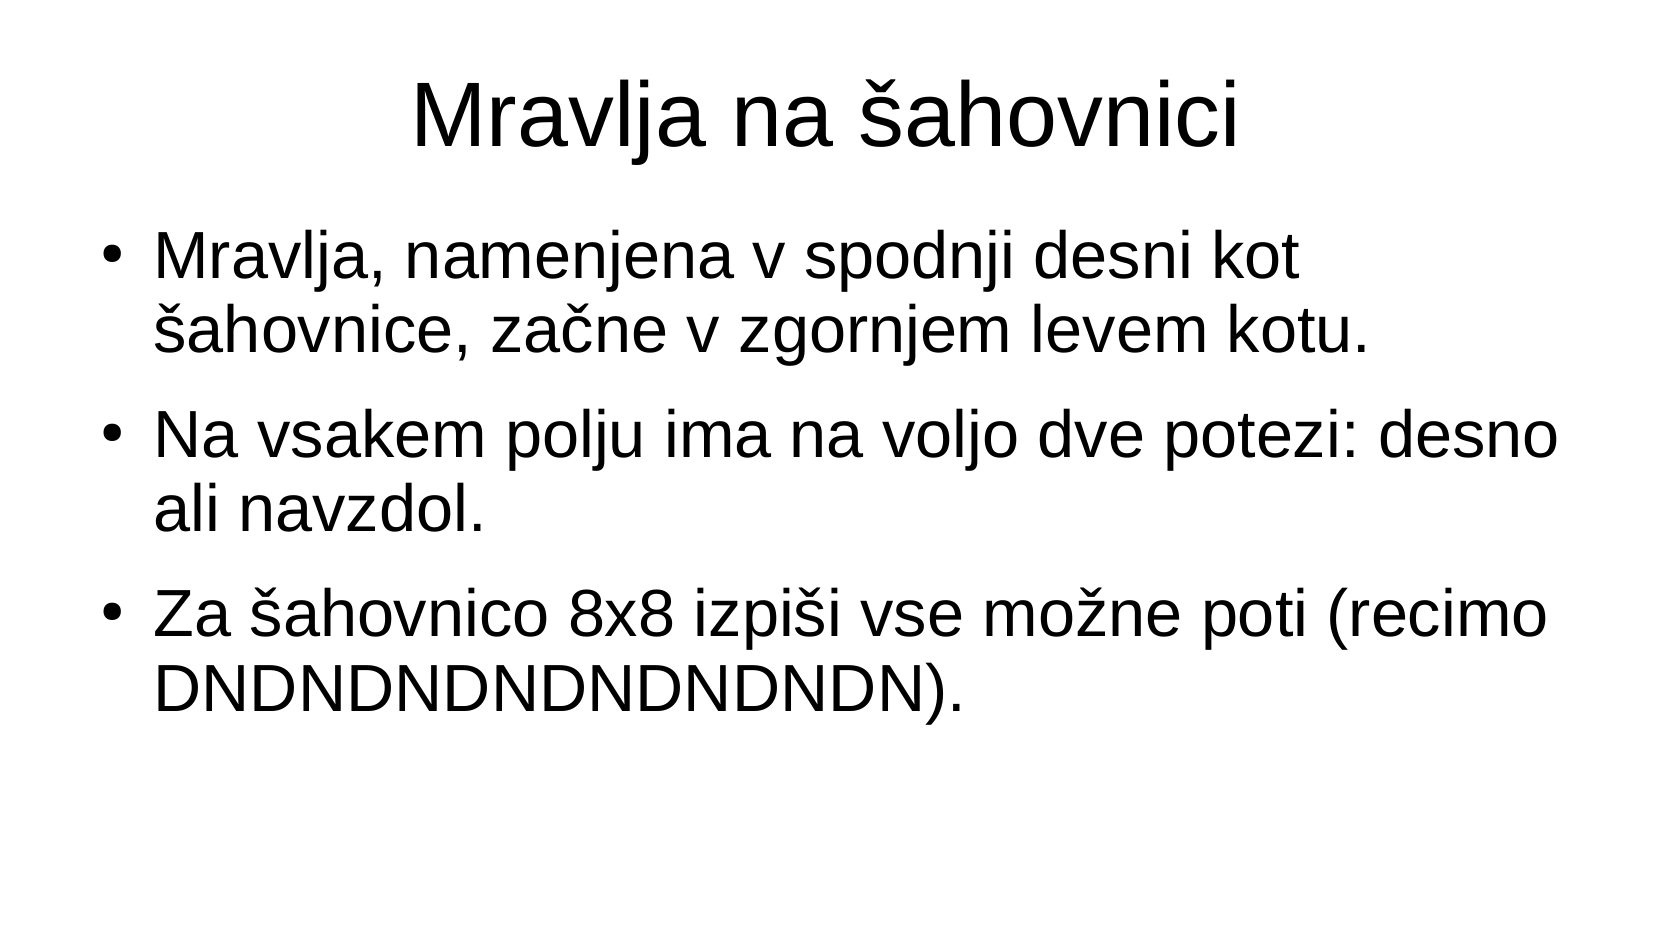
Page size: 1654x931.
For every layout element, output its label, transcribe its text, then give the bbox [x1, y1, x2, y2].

title Mravlja na šahovnici [82, 37, 1571, 193]
list Mravlja, namenjena v spodnji desni kot šahovnice, začne v zgornjem levem kotu. Na vsakem polju ima na voljo dve potezi: desno ali navzdol. Za šahovnico 8x8 izpiši vse možne poti (recimo DNDNDNDNDNDNDNDN). [82, 217, 1571, 758]
